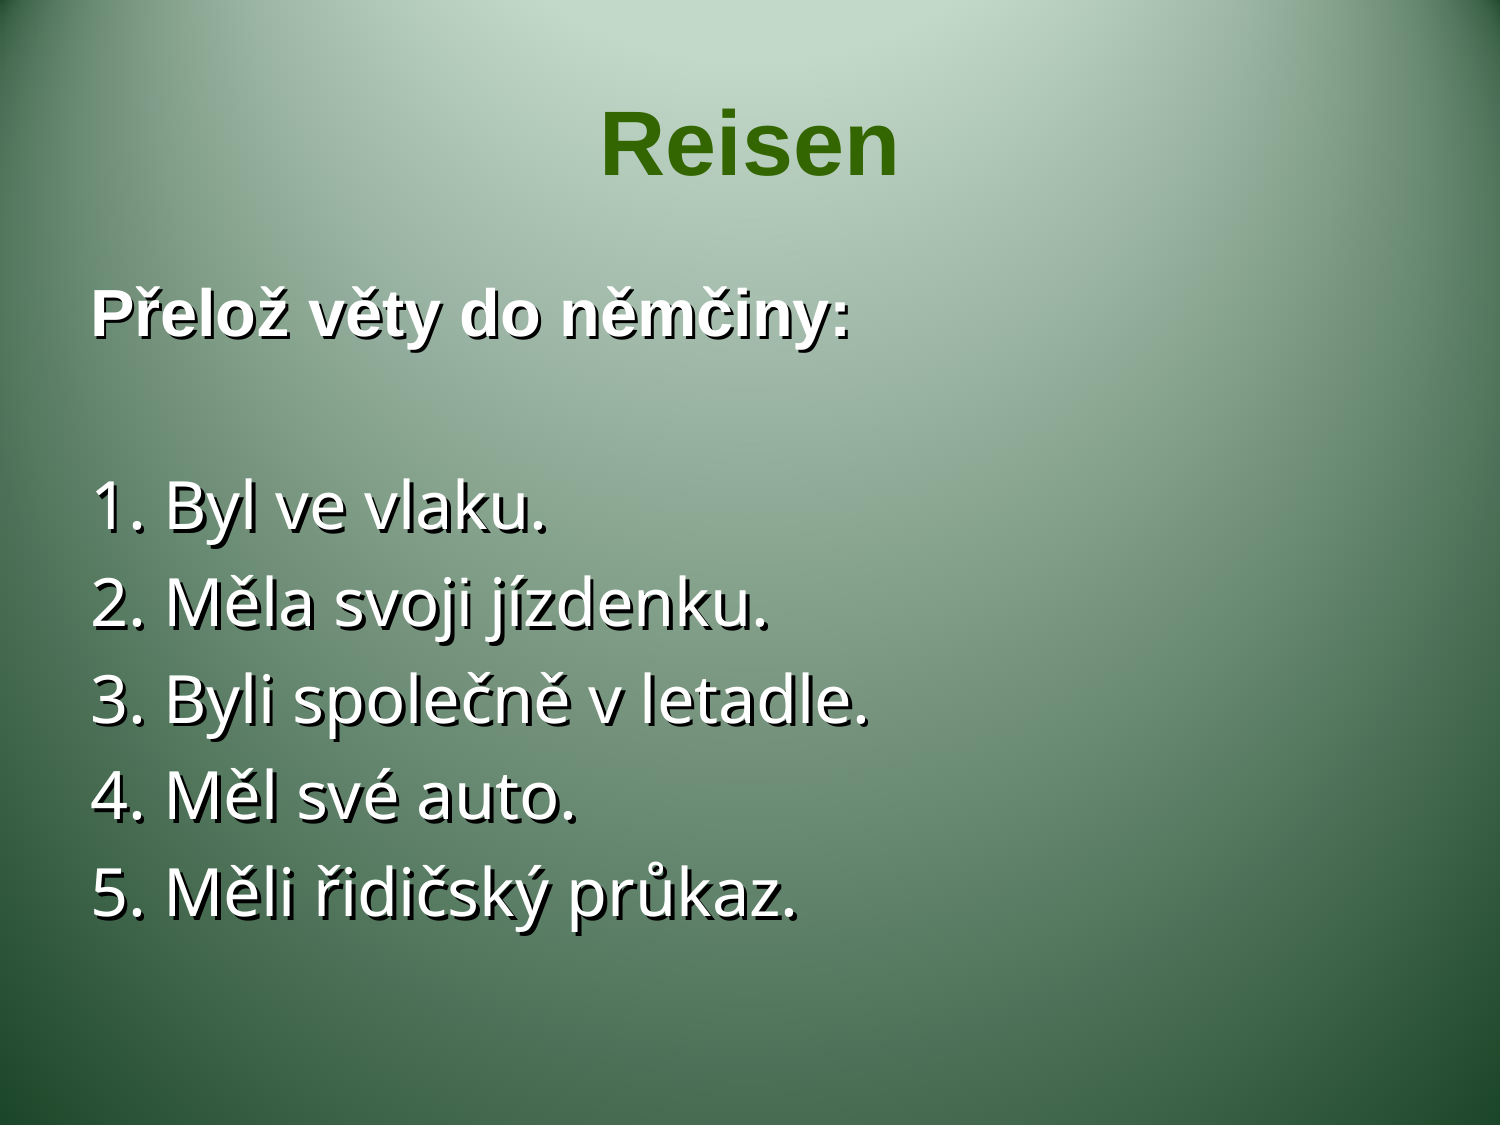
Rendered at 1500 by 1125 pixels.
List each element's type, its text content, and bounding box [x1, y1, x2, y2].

title Reisen [75, 45, 1426, 233]
picture [0, 0, 1500, 1125]
list Přelož věty do němčiny: 1. Byl ve vlaku. 2. Měla svoji jízdenku. 3. Byli společně v letadle. 4. Měl své auto. 5. Měli řidičský průkaz. [75, 262, 1426, 1125]
